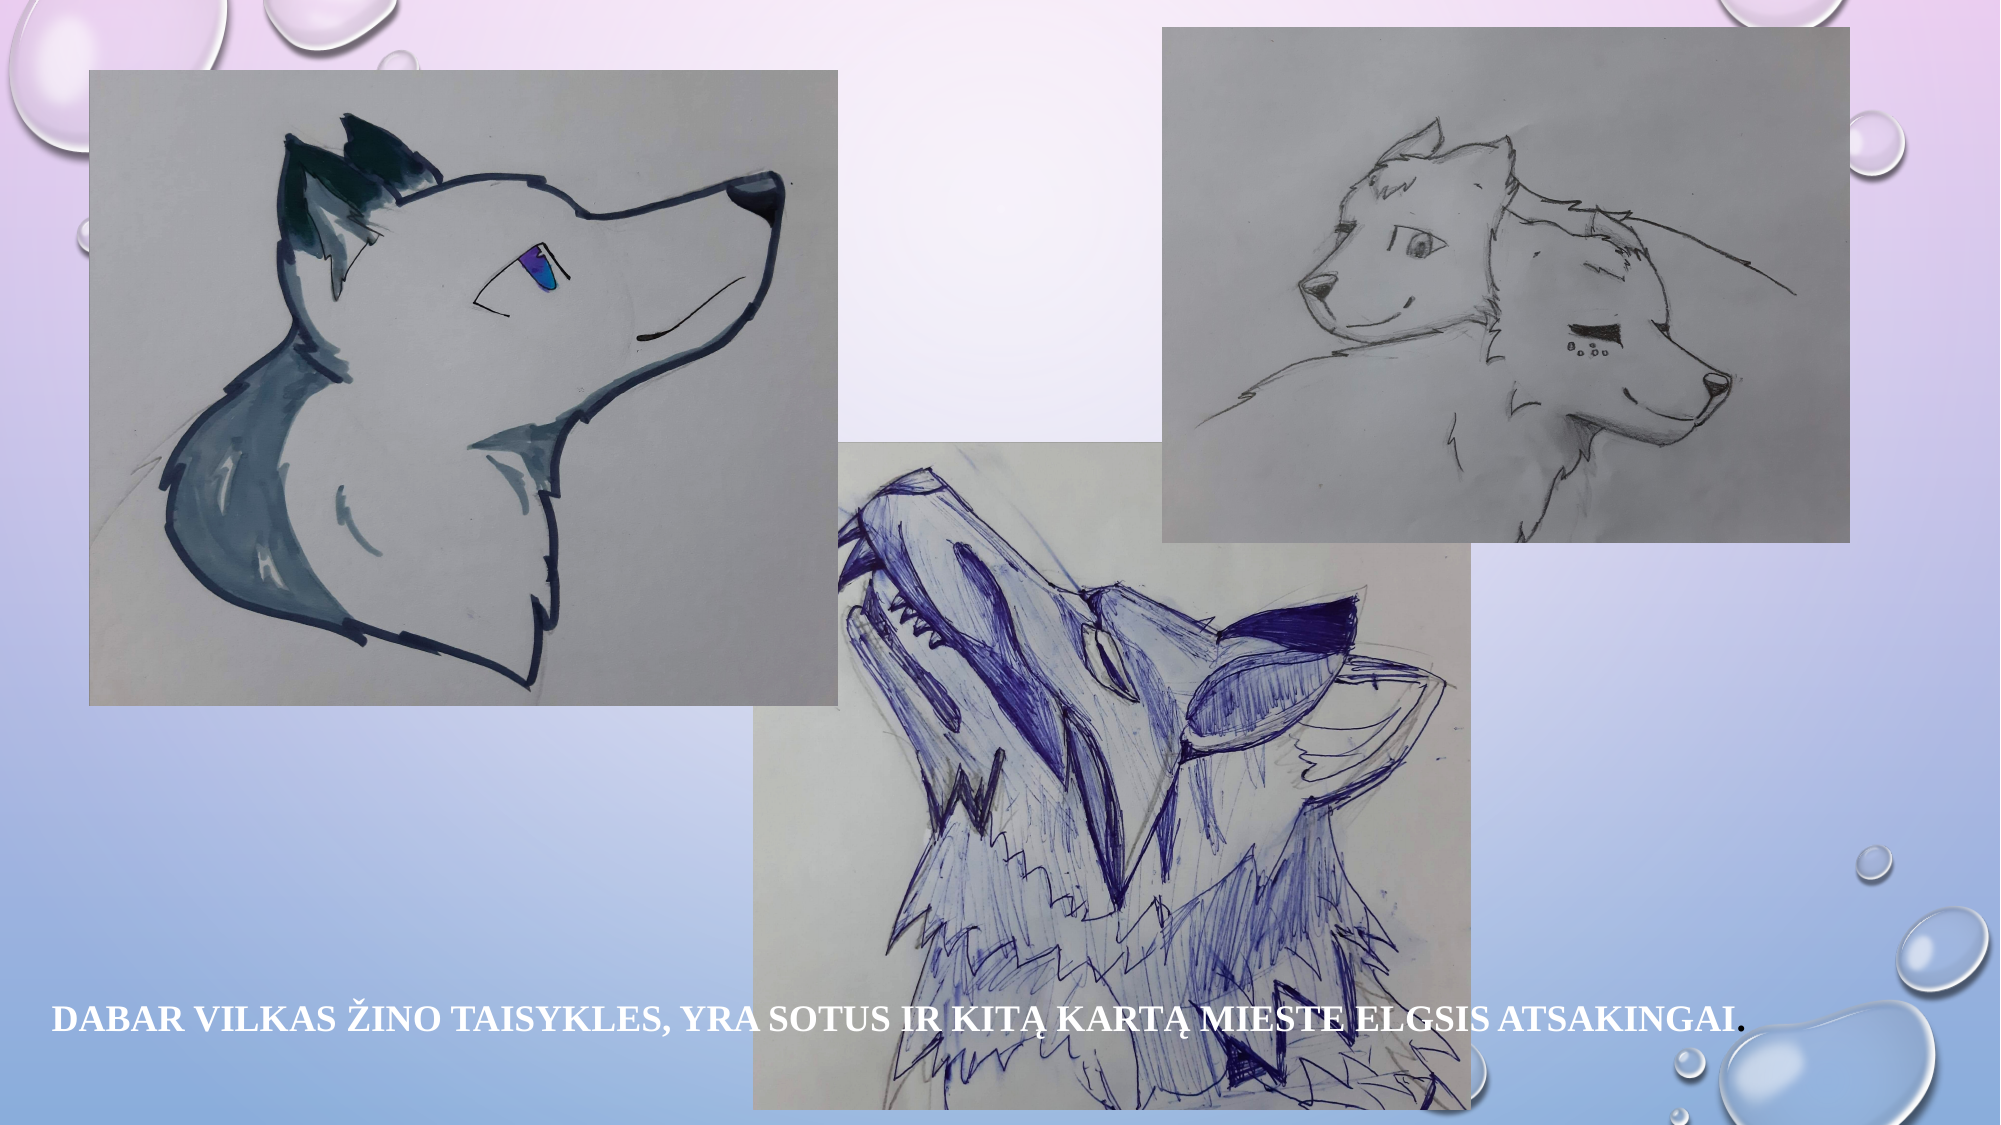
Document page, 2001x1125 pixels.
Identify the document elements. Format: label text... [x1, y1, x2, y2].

picture [89, 70, 838, 706]
list Dabar vilkas žino taisykles, yra sotus ir kitą kartą mieste elgsis atsakingai. [36, 388, 1850, 1094]
picture [753, 1094, 1471, 1110]
picture [1162, 27, 1850, 543]
